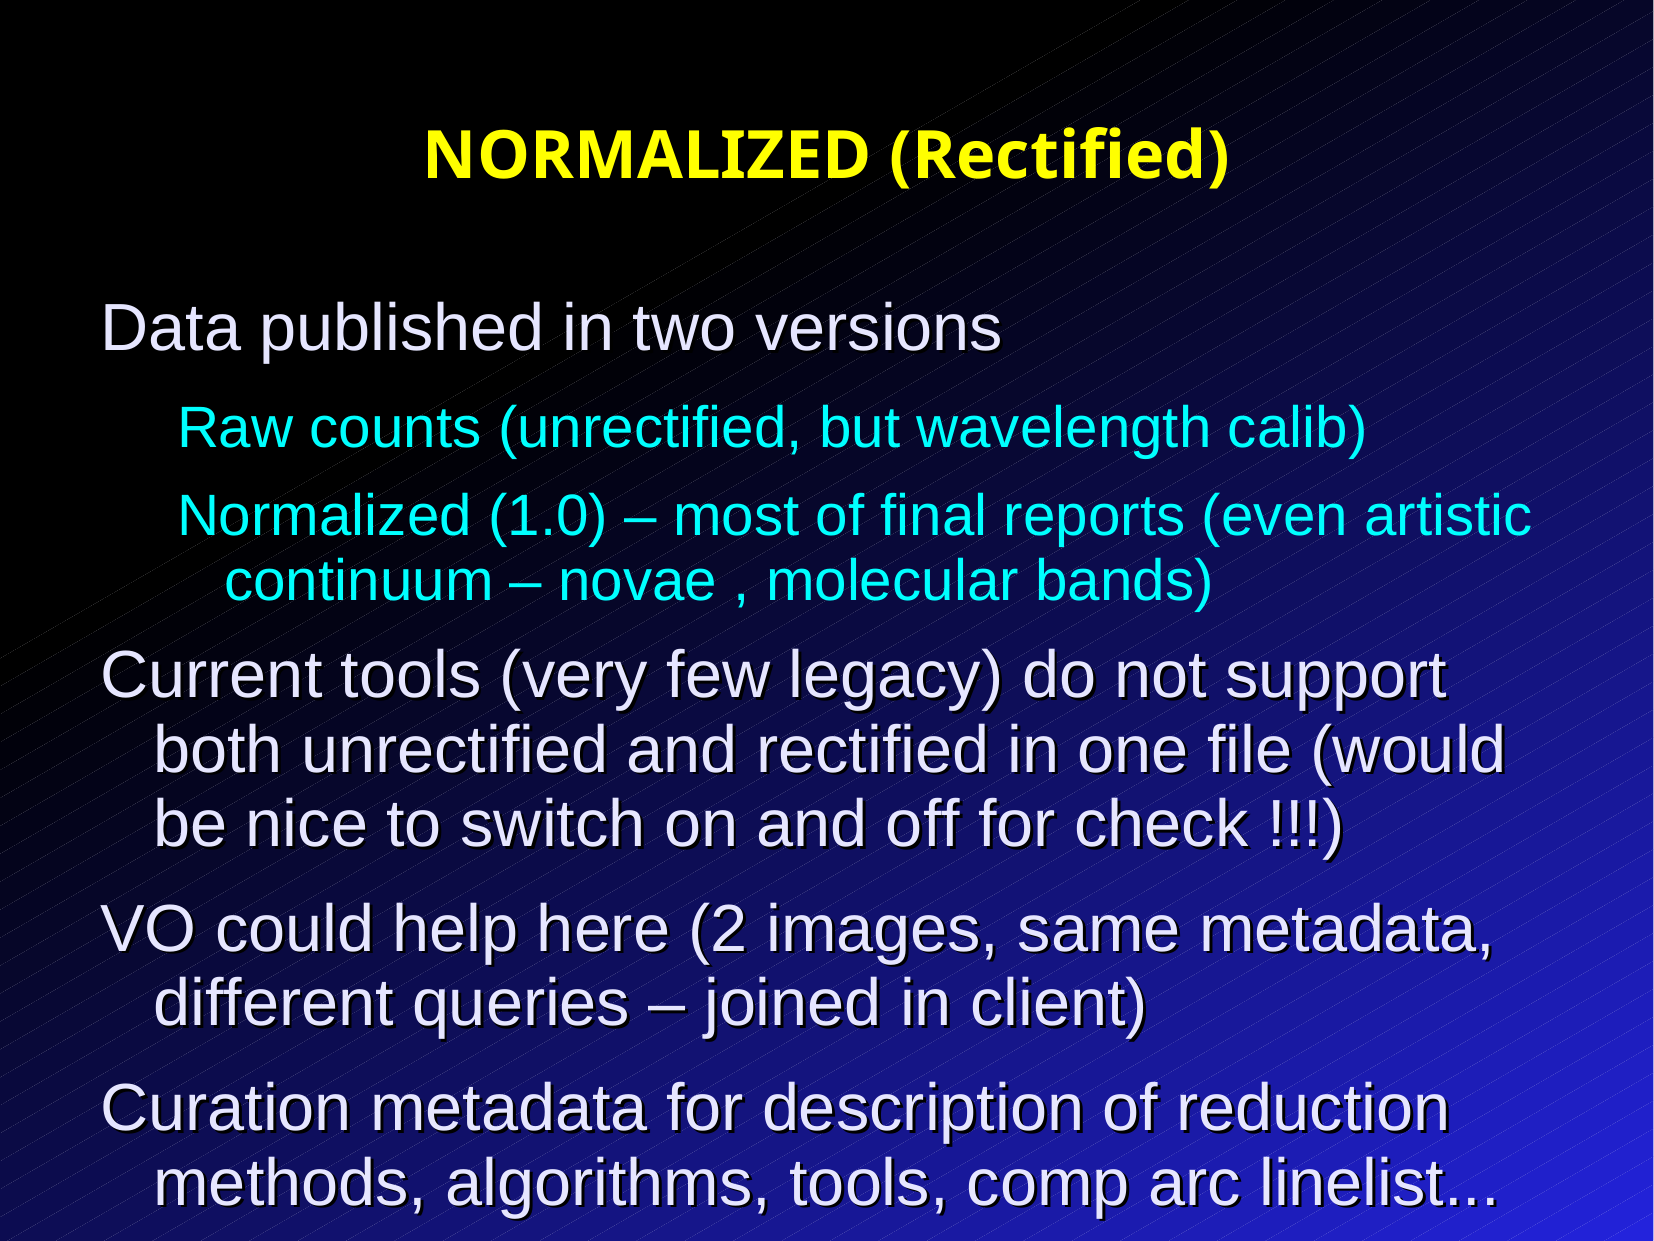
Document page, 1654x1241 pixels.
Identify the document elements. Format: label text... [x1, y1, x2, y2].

list Data published in two versions Raw counts (unrectified, but wavelength calib) Normalized (1.0) – most of final reports (even artistic continuum – novae , molecular bands) Current tools (very few legacy) do not support both unrectified and rectified in one file (would be nice to switch on and off for check !!!) VO could help here (2 images, same metadata, different queries – joined in client) Curation metadata for description of reduction methods, algorithms, tools, comp arc linelist... [82, 290, 1571, 1220]
title NORMALIZED (Rectified) [82, 49, 1571, 257]
